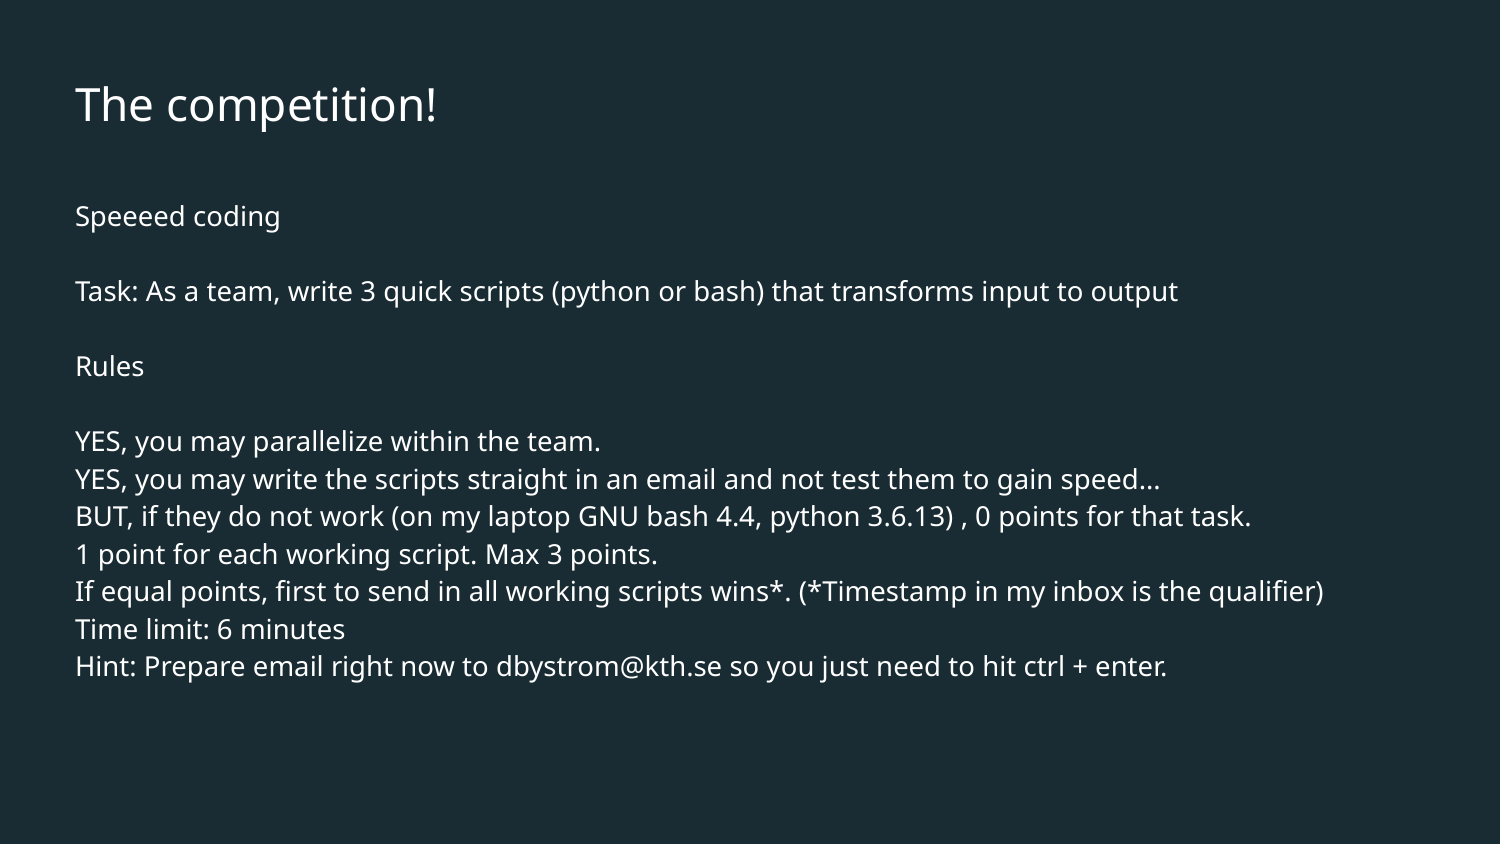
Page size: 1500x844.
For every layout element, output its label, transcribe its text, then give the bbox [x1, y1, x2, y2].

list Speeeed coding Task: As a team, write 3 quick scripts (python or bash) that transforms input to output Rules YES, you may parallelize within the team. YES, you may write the scripts straight in an email and not test them to gain speed... BUT, if they do not work (on my laptop GNU bash 4.4, python 3.6.13) , 0 points for that task. 1 point for each working script. Max 3 points. If equal points, first to send in all working scripts wins*. (*Timestamp in my inbox is the qualifier) Time limit: 6 minutes Hint: Prepare email right now to dbystrom@kth.se so you just need to hit ctrl + enter. [75, 197, 1425, 687]
title The competition! [75, 33, 1425, 175]
